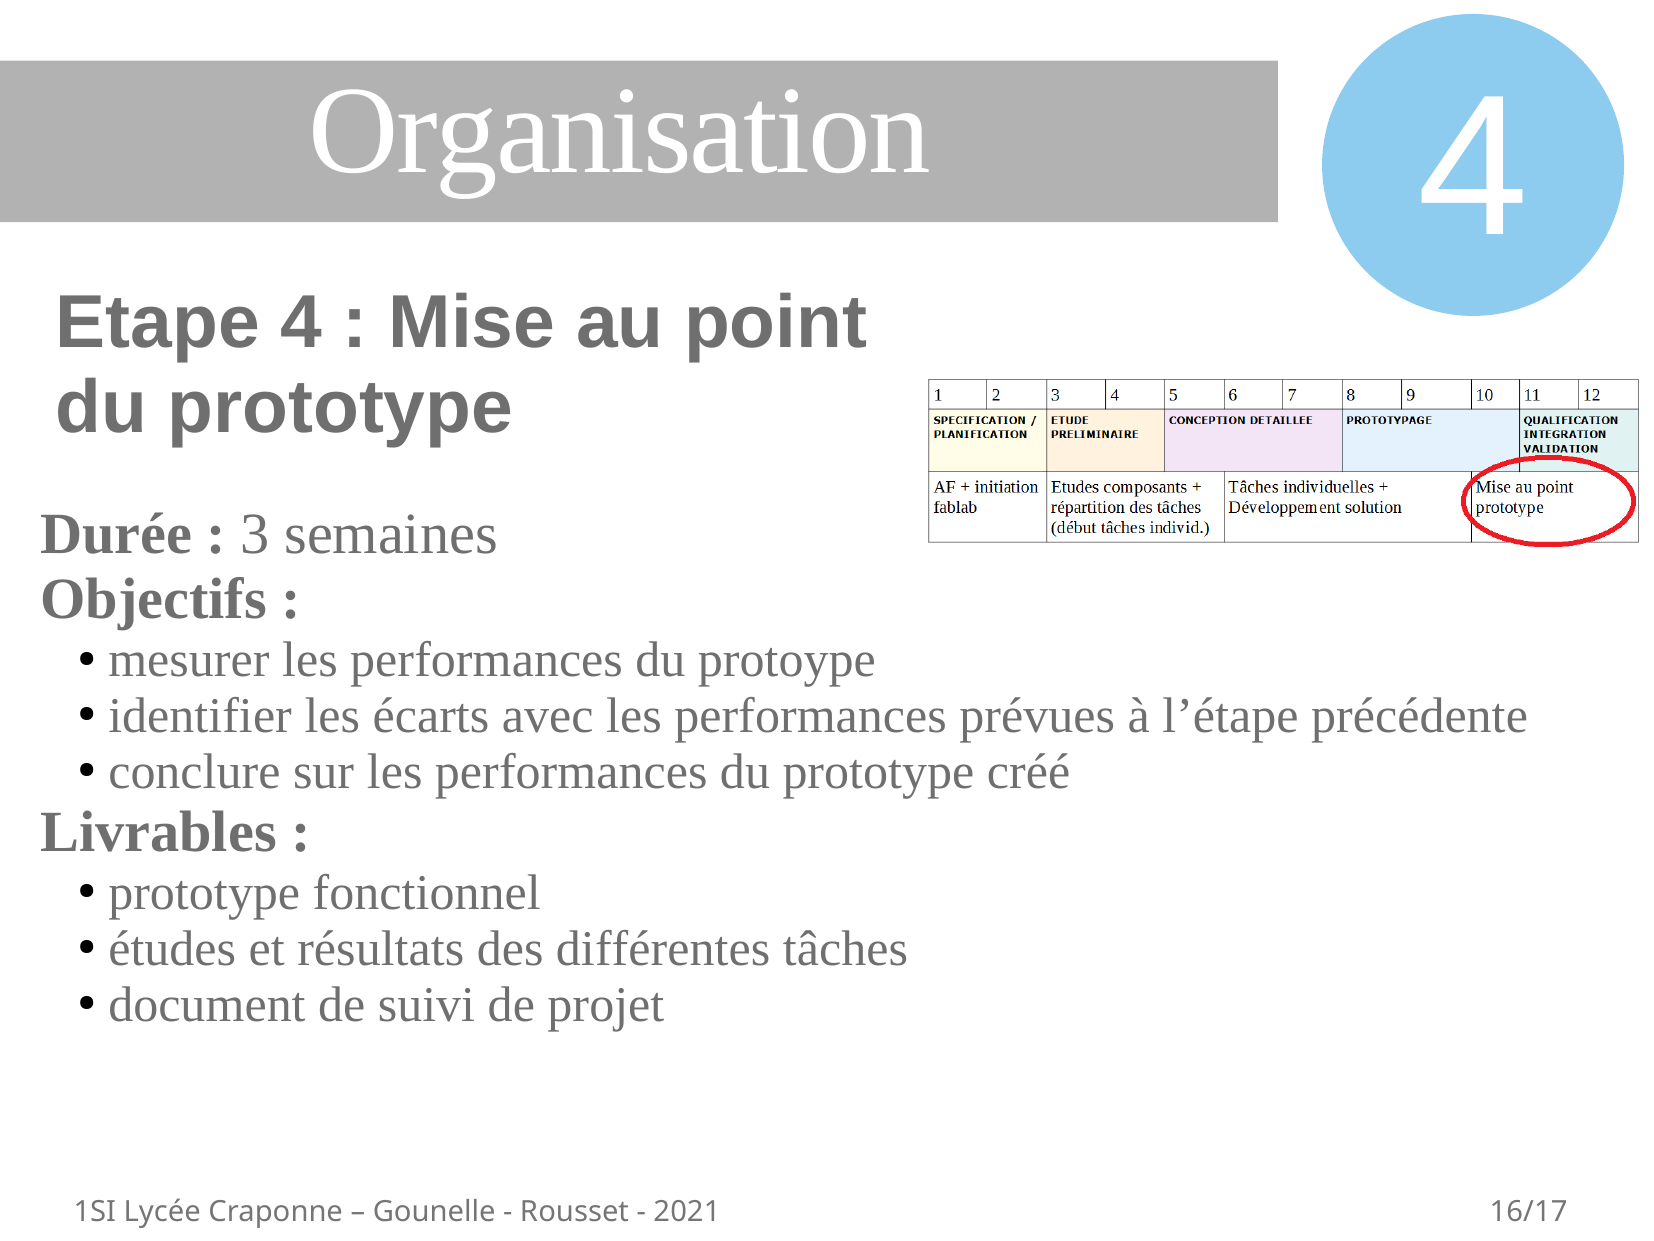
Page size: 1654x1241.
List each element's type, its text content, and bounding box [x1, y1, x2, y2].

text_box Durée : 3 semaines Objectifs : mesurer les performances du protoype identifier les écarts avec les performances prévues à l’étape précédente conclure sur les performances du prototype créé Livrables : prototype fonctionnel études et résultats des différentes tâches document de suivi de projet [40, 501, 1626, 1241]
text_box 4 [1322, 13, 1625, 316]
picture [922, 373, 1645, 548]
text_box Organisation [0, 60, 1278, 223]
text_box Etape 4 : Mise au point du prototype [55, 279, 938, 474]
